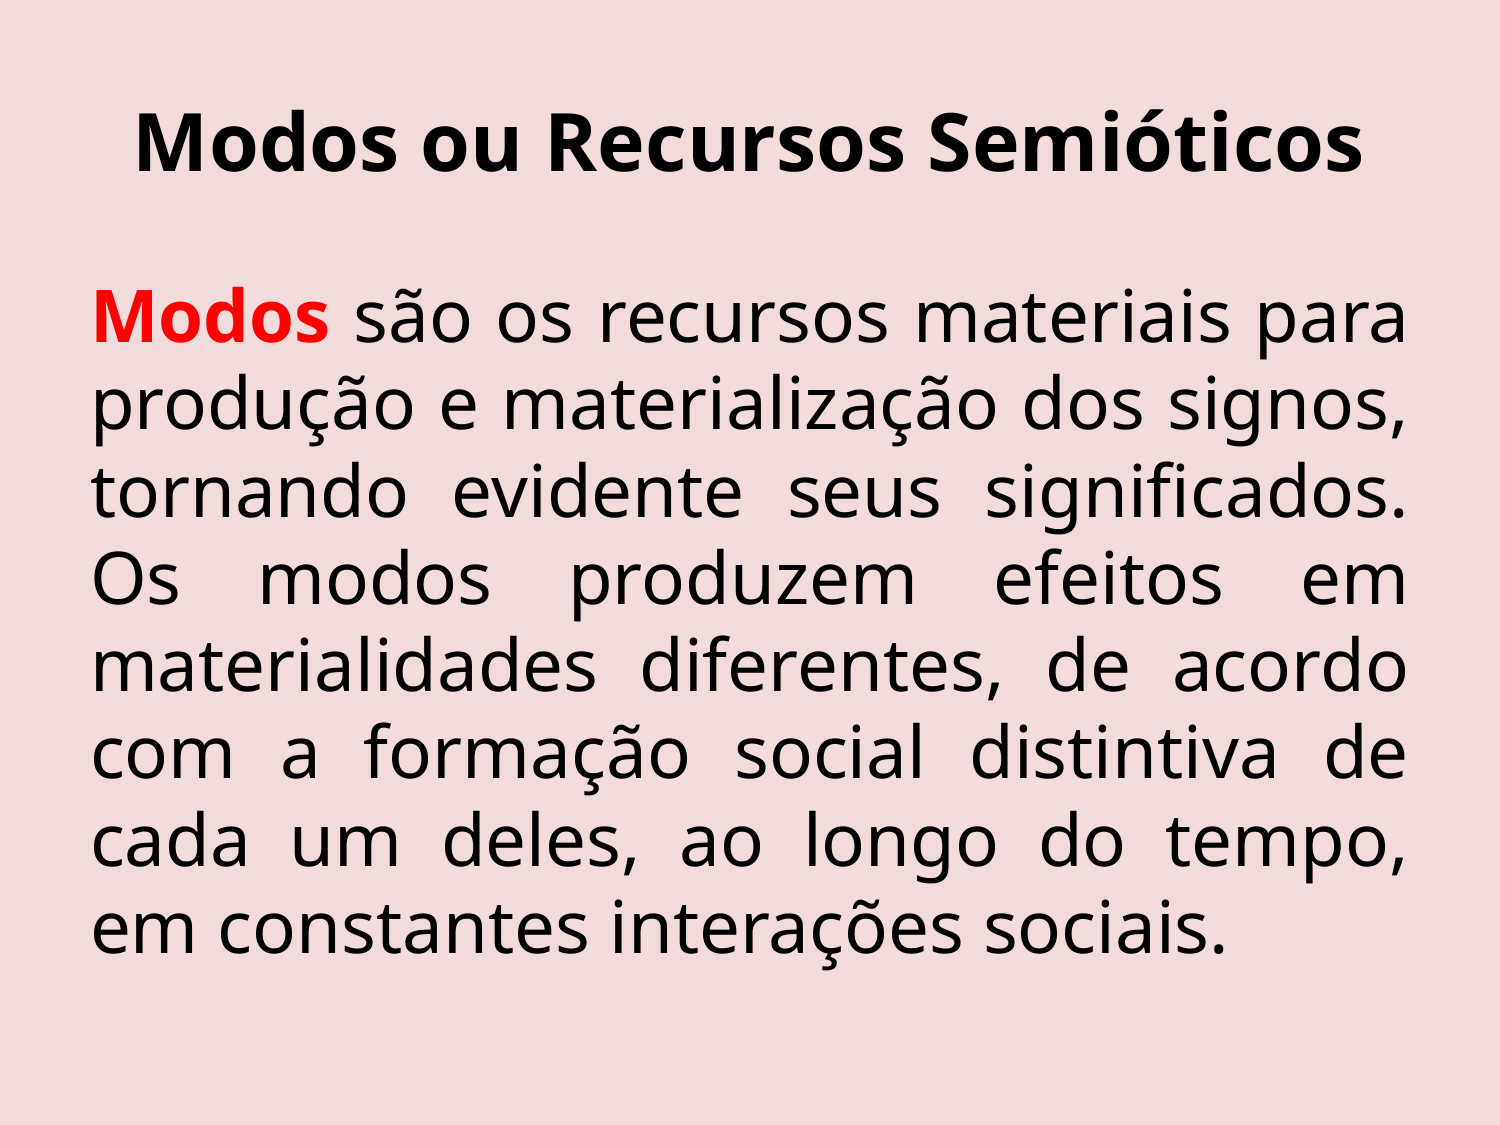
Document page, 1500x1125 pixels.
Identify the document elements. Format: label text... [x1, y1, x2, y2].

list Modos são os recursos materiais para produção e materialização dos signos, tornando evidente seus significados. Os modos produzem efeitos em materialidades diferentes, de acordo com a formação social distintiva de cada um deles, ao longo do tempo, em constantes interações sociais. [75, 262, 1425, 1005]
title Modos ou Recursos Semióticos [75, 45, 1425, 233]
